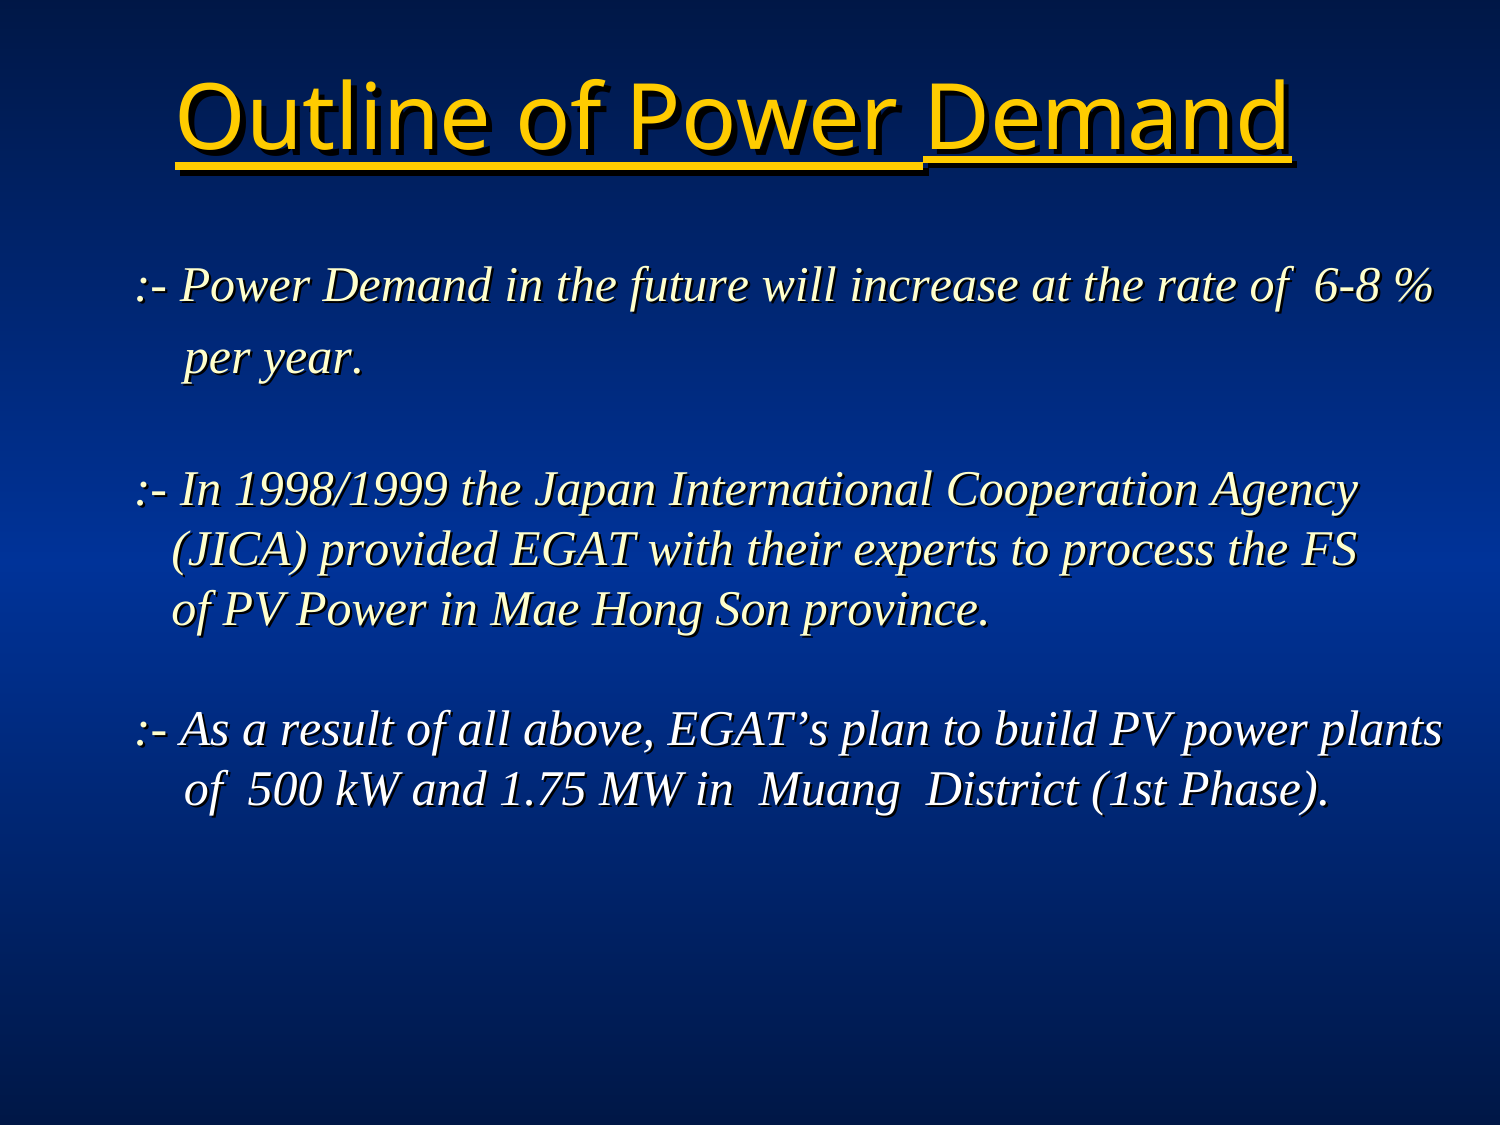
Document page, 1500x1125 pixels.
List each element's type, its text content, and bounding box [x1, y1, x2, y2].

text_box :- Power Demand in the future will increase at the rate of 6-8 % per year. :- In 1998/1999 the Japan International Cooperation Agency (JICA) provided EGAT with their experts to process the FS of PV Power in Mae Hong Son province. :- As a result of all above, EGAT’s plan to build PV power plants of 500 kW and 1.75 MW in Muang District (1st Phase). [118, 231, 1459, 884]
text_box Outline of Power Demand [159, 49, 1308, 176]
